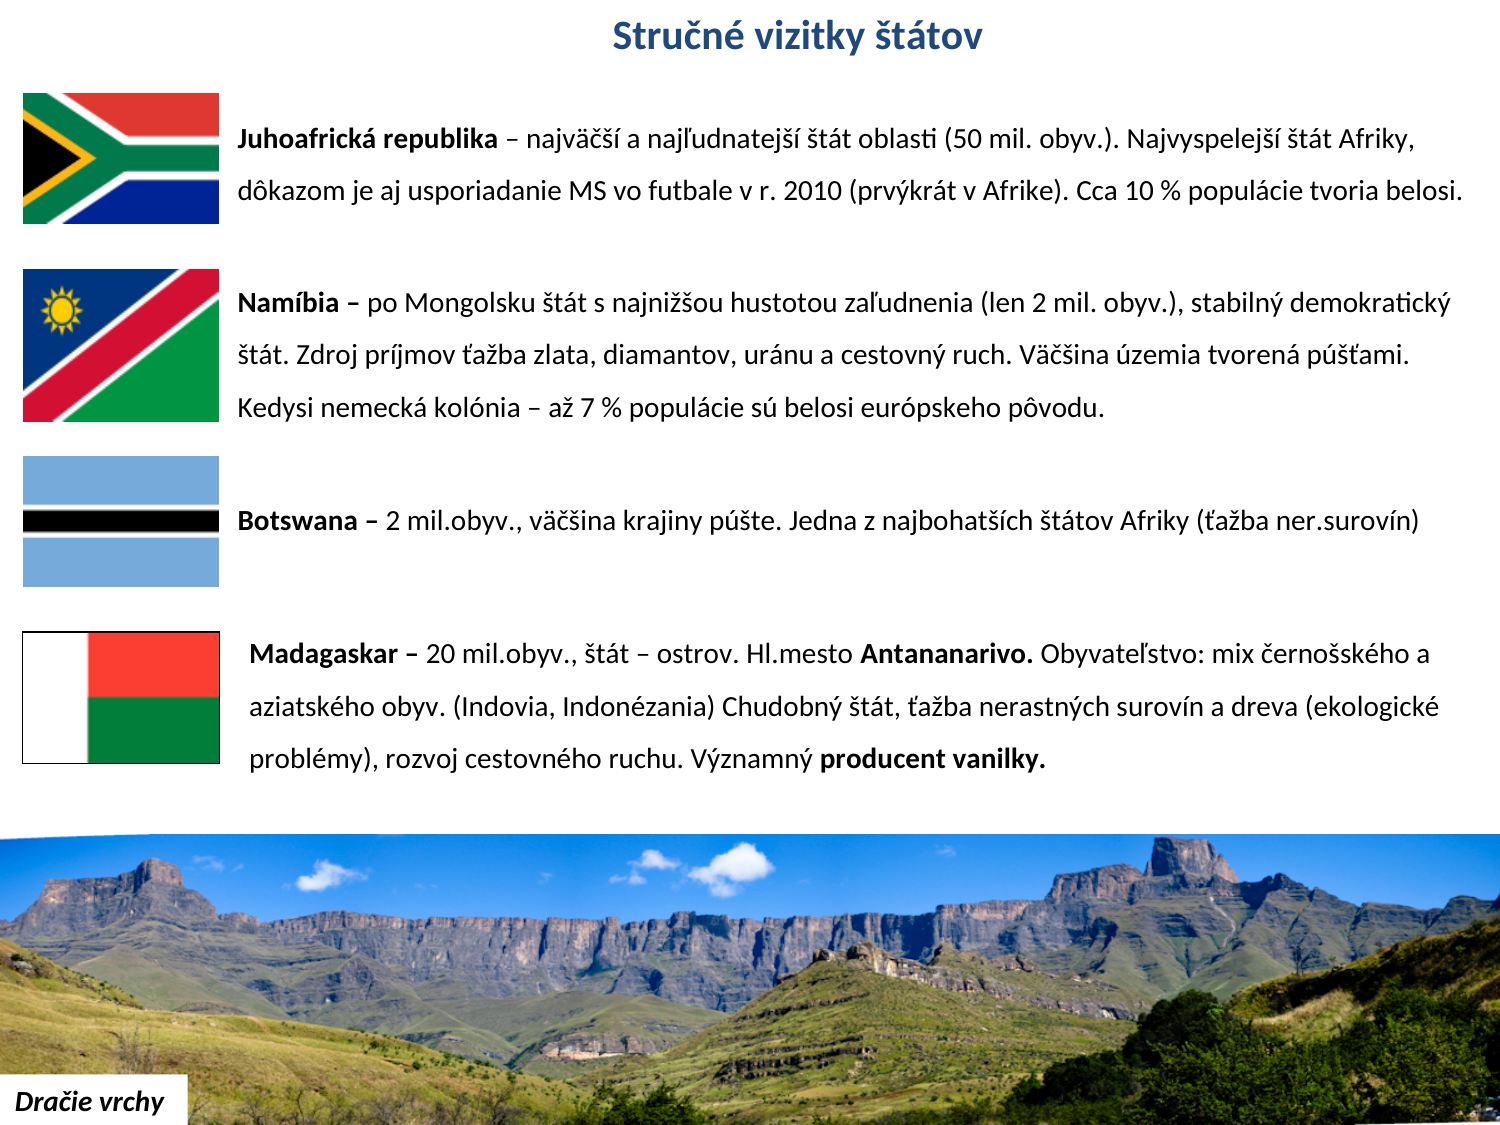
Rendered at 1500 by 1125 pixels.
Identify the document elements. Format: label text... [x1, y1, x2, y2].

text_box Dračie vrchy [0, 1074, 188, 1125]
picture [23, 632, 219, 763]
picture [23, 269, 219, 422]
text_box Botswana – 2 mil.obyv., väčšina krajiny púšte. Jedna z najbohatších štátov Afriky (ťažba ner.surovín) [222, 476, 1500, 545]
picture [23, 93, 219, 224]
text_box Stručné vizitky štátov [363, 0, 1243, 66]
text_box Namíbia – po Mongolsku štát s najnižšou hustotou zaľudnenia (len 2 mil. obyv.), stabilný demokratický štát. Zdroj príjmov ťažba zlata, diamantov, uránu a cestovný ruch. Väčšina územia tvorená púšťami. Kedysi nemecká kolónia – až 7 % populácie sú belosi európskeho pôvodu. [222, 257, 1500, 431]
picture [23, 456, 219, 587]
text_box Juhoafrická republika – najväčší a najľudnatejší štát oblasti (50 mil. obyv.). Najvyspelejší štát Afriky, dôkazom je aj usporiadanie MS vo futbale v r. 2010 (prvýkrát v Afrike). Cca 10 % populácie tvoria belosi. [222, 93, 1500, 215]
picture [0, 834, 1500, 1125]
text_box Madagaskar – 20 mil.obyv., štát – ostrov. Hl.mesto Antananarivo. Obyvateľstvo: mix černošského a aziatského obyv. (Indovia, Indonézania) Chudobný štát, ťažba nerastných surovín a dreva (ekologické problémy), rozvoj cestovného ruchu. Významný producent vanilky. [234, 609, 1500, 783]
